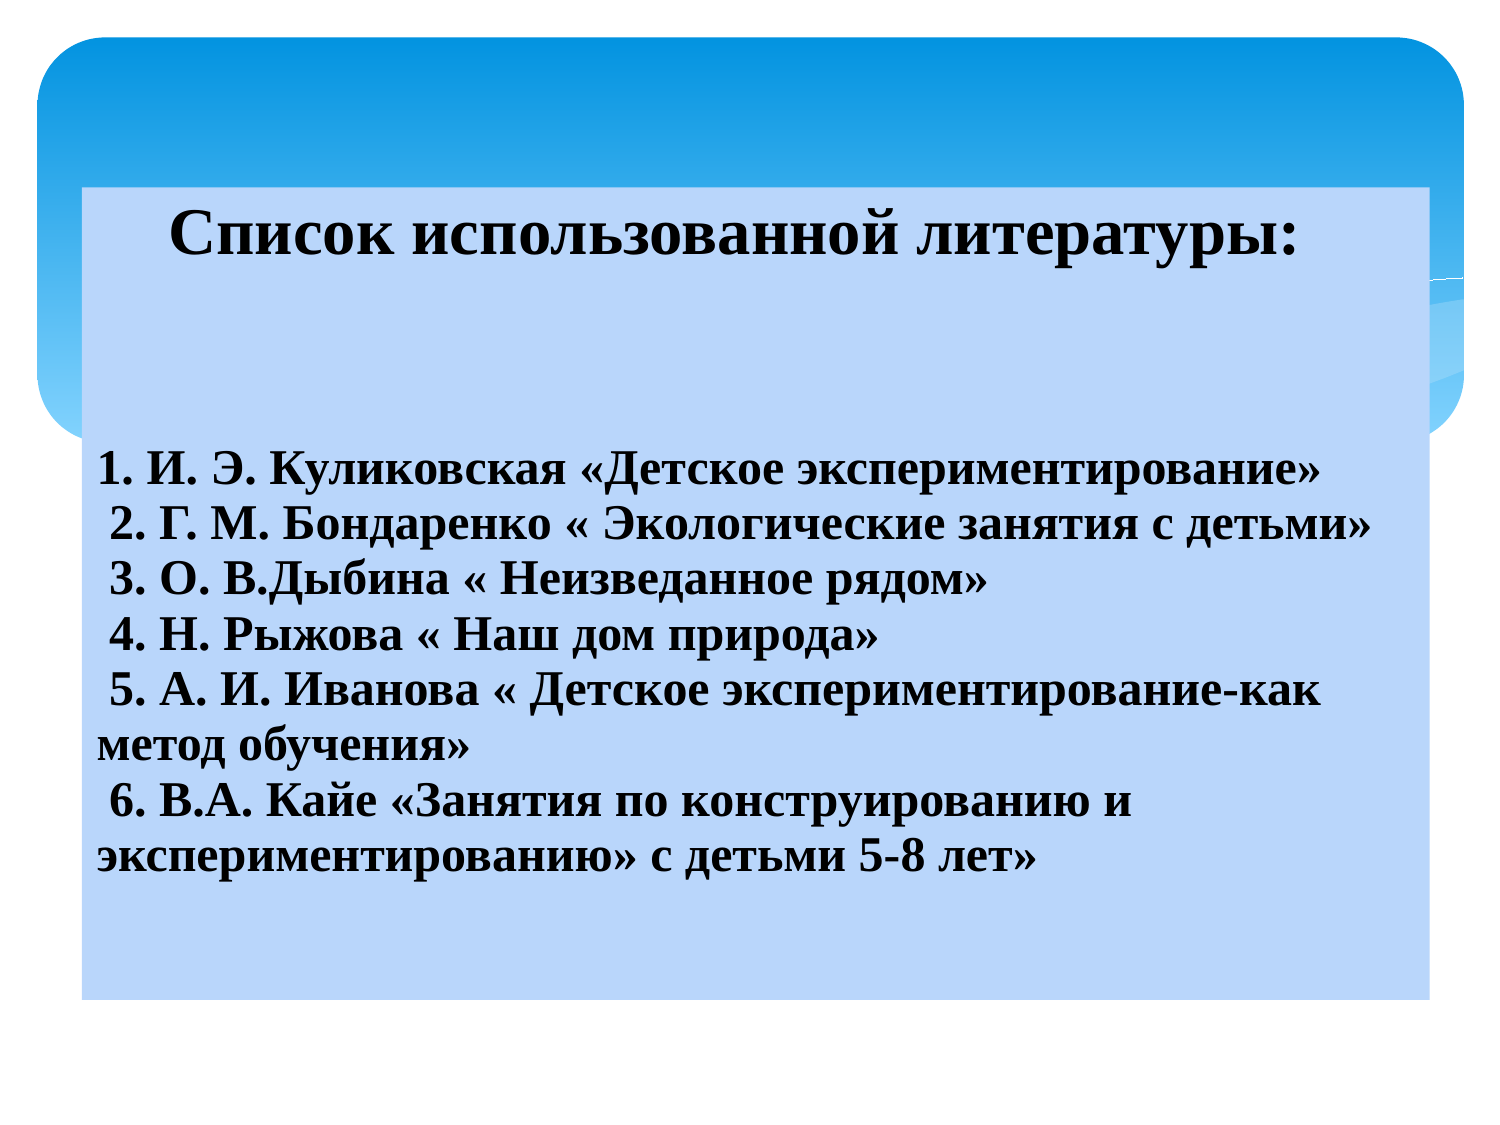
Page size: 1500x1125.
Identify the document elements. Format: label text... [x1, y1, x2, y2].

text_box Список использованной литературы: 1. И. Э. Куликовская «Детское экспериментирование» 2. Г. М. Бондаренко « Экологические занятия с детьми» 3. О. В.Дыбина « Неизведанное рядом» 4. Н. Рыжова « Наш дом природа» 5. А. И. Иванова « Детское экспериментирование-как метод обучения» 6. В.А. Кайе «Занятия по конструированию и экспериментированию» с детьми 5-8 лет» [81, 187, 1430, 1000]
